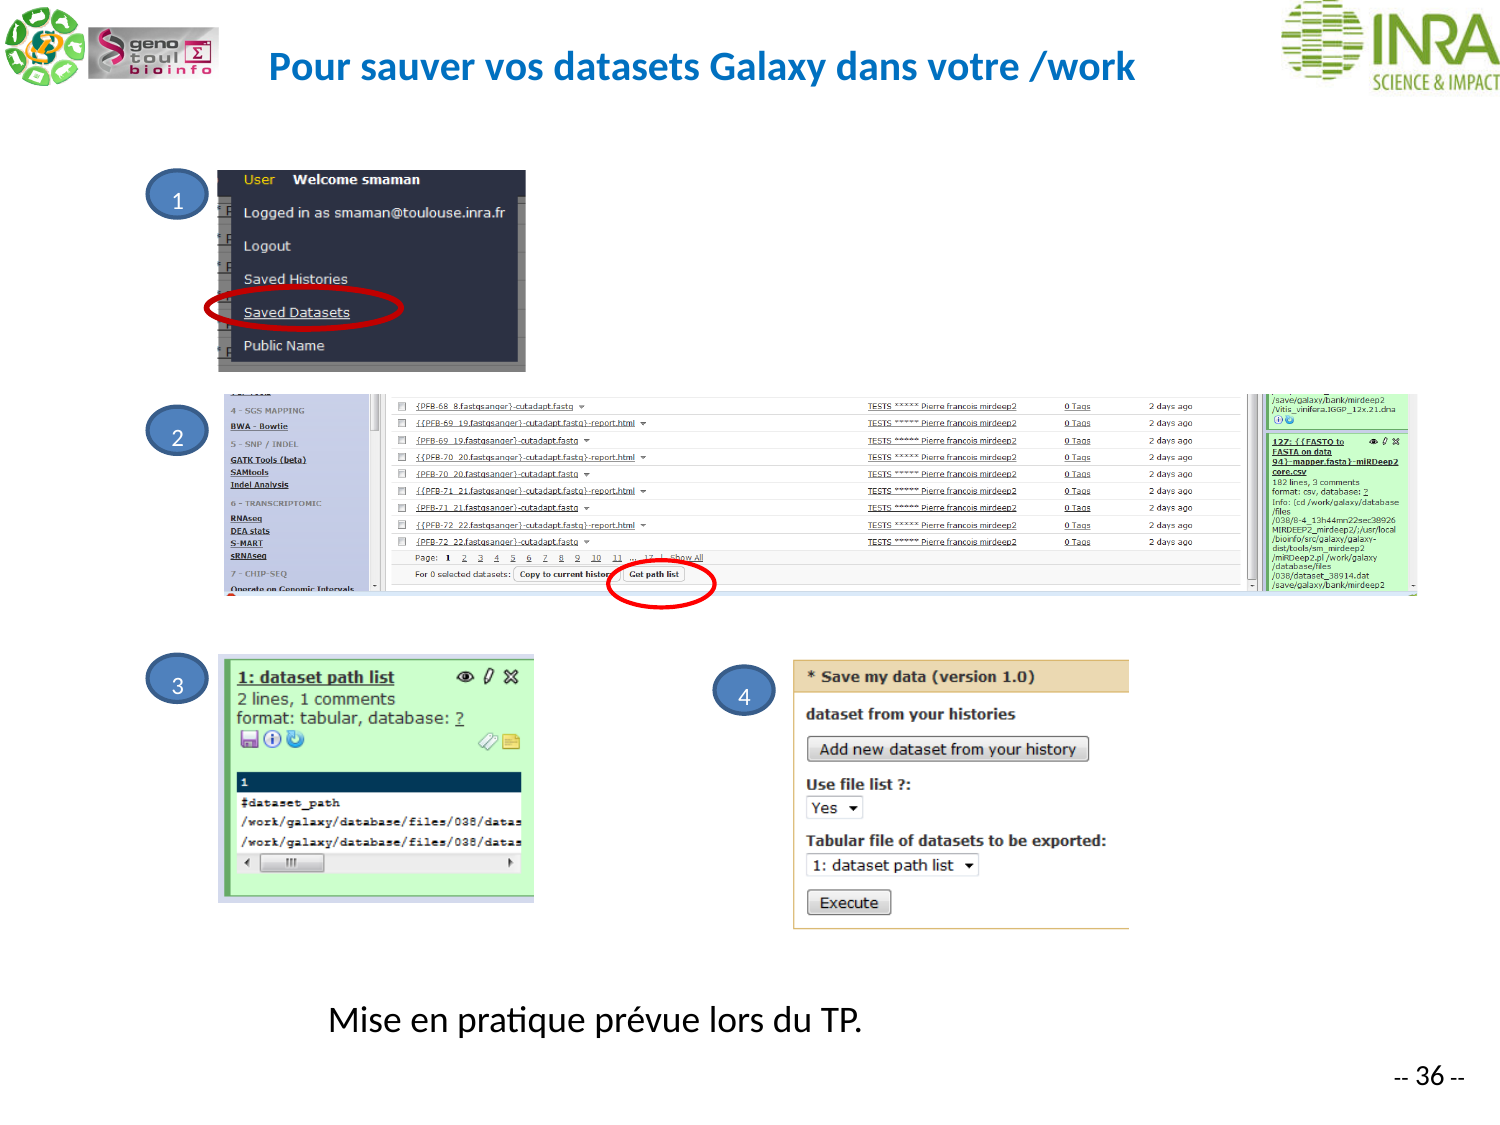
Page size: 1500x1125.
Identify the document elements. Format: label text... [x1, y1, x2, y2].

picture [611, 563, 712, 596]
picture [5, 7, 85, 86]
text_box 3 [147, 654, 207, 702]
picture [217, 290, 398, 326]
text_box Mise en pratique prévue lors du TP. [312, 997, 916, 1059]
picture [217, 170, 526, 372]
picture [224, 394, 1418, 596]
text_box 1 [147, 170, 207, 218]
picture [785, 654, 1129, 941]
text_box 4 [714, 666, 774, 714]
text_box 2 [147, 406, 207, 454]
picture [88, 27, 219, 79]
picture [1281, 0, 1500, 110]
picture [218, 654, 534, 903]
text_box Pour sauver vos datasets Galaxy dans votre /work [253, 30, 1152, 97]
